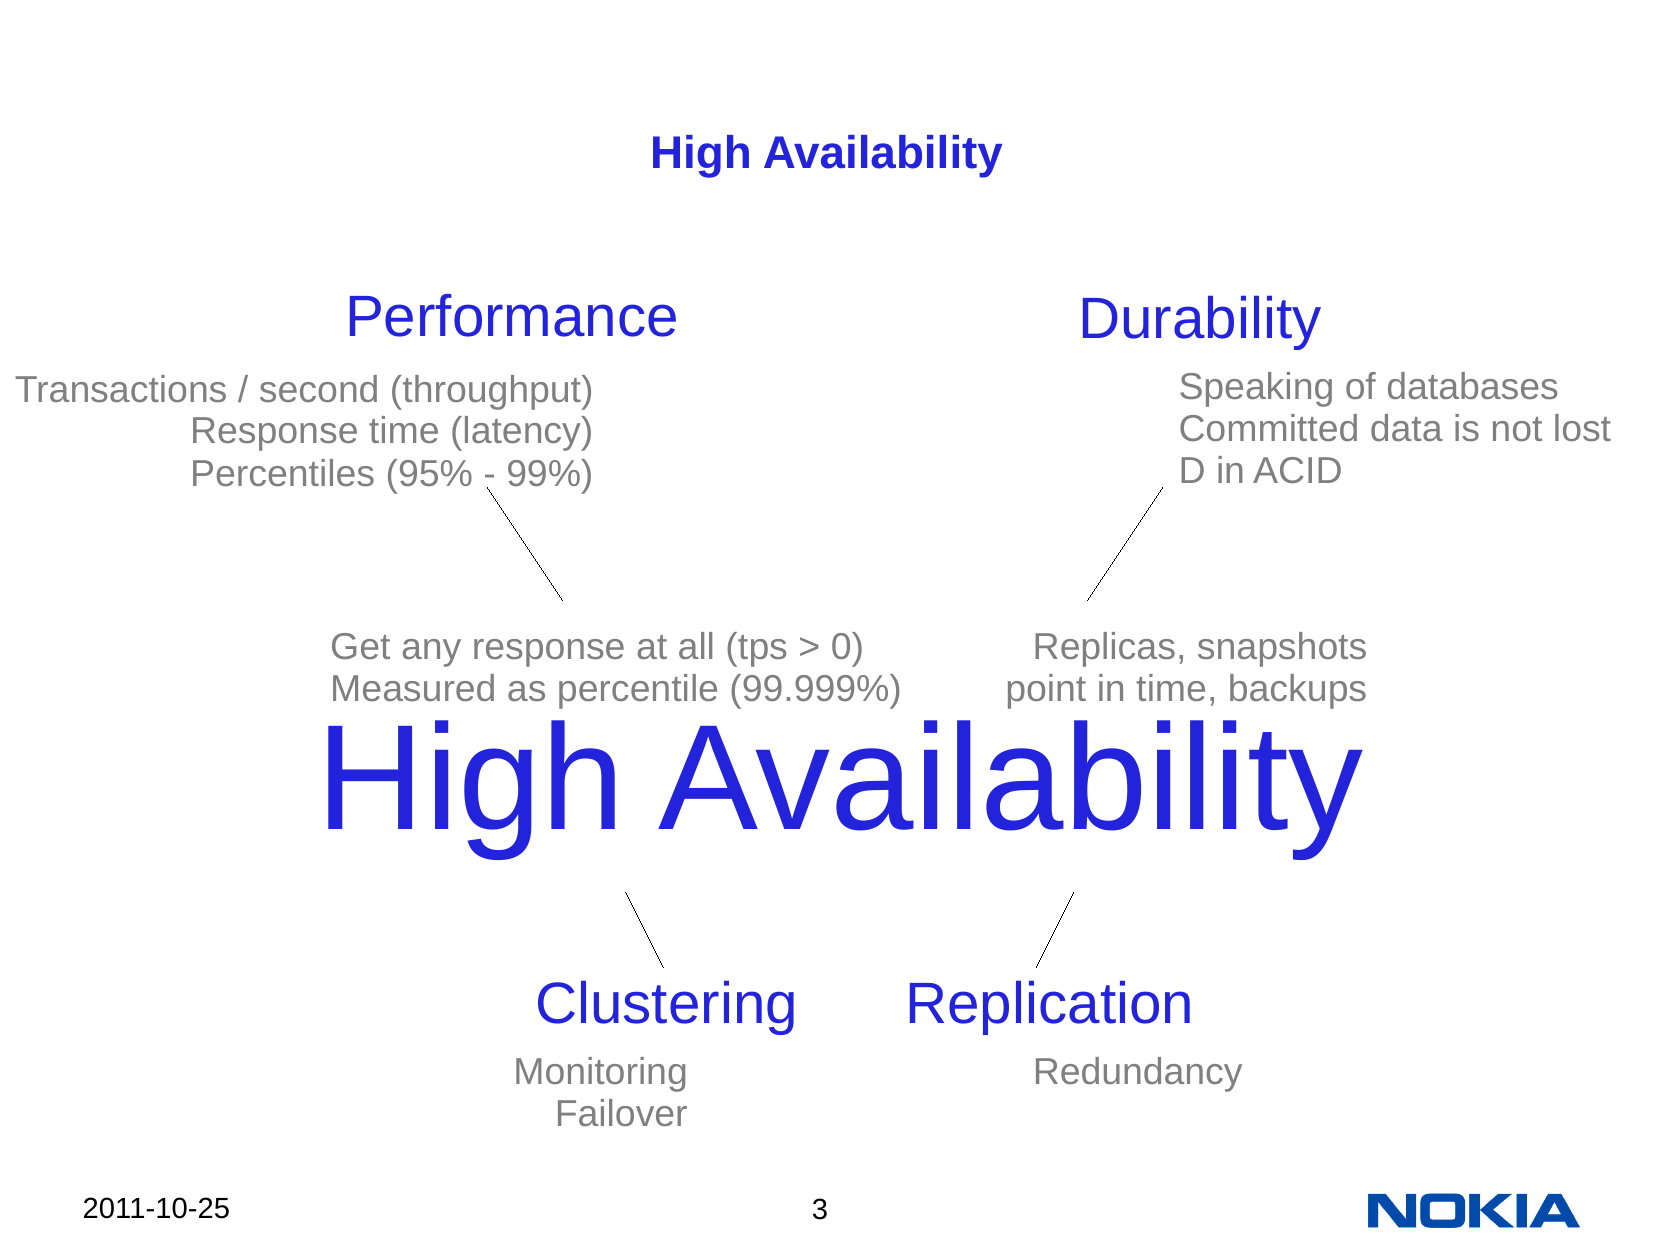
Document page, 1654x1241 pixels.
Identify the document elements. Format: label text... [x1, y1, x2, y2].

text_box Replicas, snapshots point in time, backups [990, 617, 1383, 731]
text_box High Availability [302, 686, 1380, 869]
text_box Replication [890, 963, 1210, 1044]
picture [1347, 1184, 1601, 1233]
text_box Redundancy [1018, 1043, 1257, 1156]
text_box Durability [1063, 278, 1337, 359]
title High Availability [82, 49, 1571, 257]
text_box Transactions / second (throughput) Response time (latency) Percentiles (95% - 99%) [0, 360, 609, 502]
text_box Monitoring Failover [498, 1043, 703, 1156]
text_box Speaking of databases Committed data is not lost D in ACID [1163, 358, 1627, 500]
text_box Get any response at all (tps > 0) Measured as percentile (99.999%) [315, 617, 917, 731]
text_box Clustering [520, 963, 814, 1044]
text_box Performance [330, 276, 695, 357]
